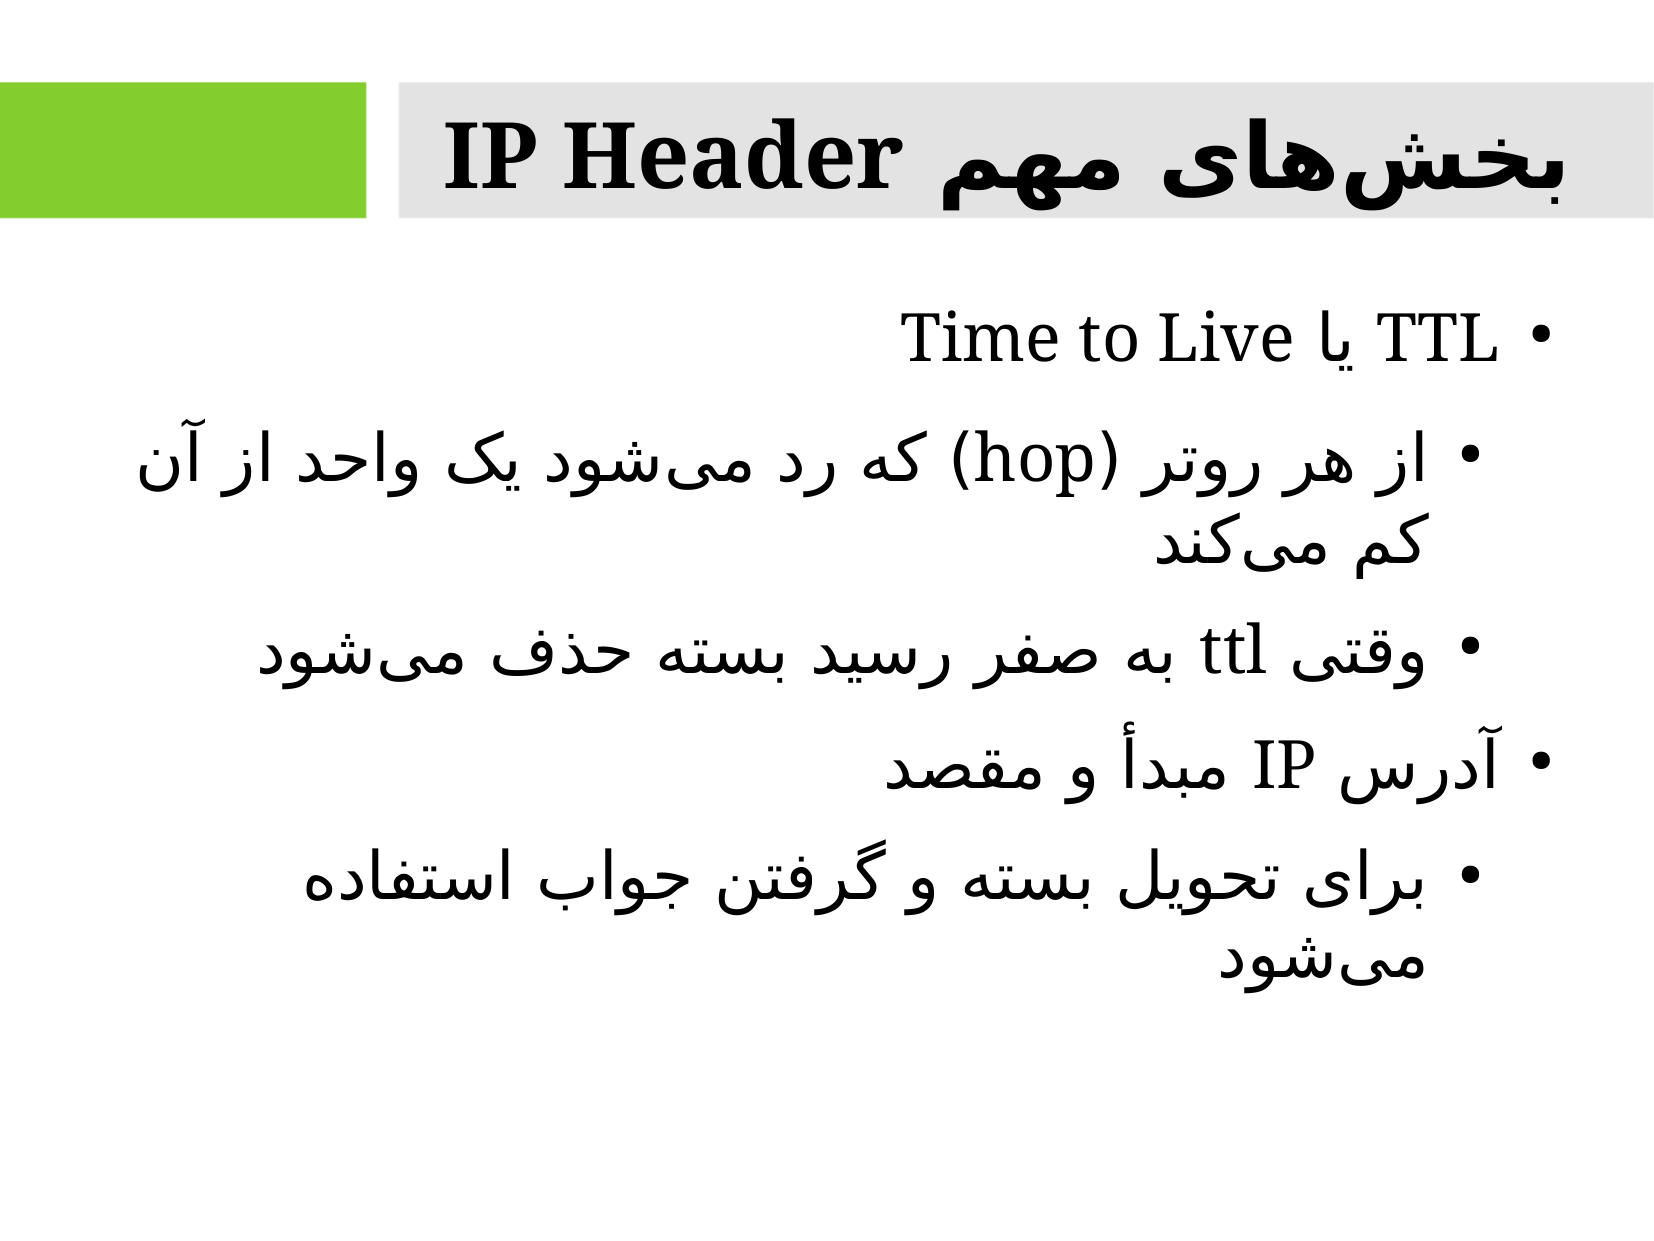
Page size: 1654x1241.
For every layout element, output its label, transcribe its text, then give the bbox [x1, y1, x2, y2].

title بخش‌های مهم IP Header [82, 49, 1571, 257]
picture [0, 0, 1654, 1241]
list TTL یا Time to Live از هر روتر (hop) که رد می‌شود یک واحد از آن کم می‌کند وقتی ttl به صفر رسید بسته حذف می‌شود آدرس IP مبدأ و مقصد برای تحویل بسته و گرفتن جواب استفاده می‌شود [82, 290, 1571, 1182]
